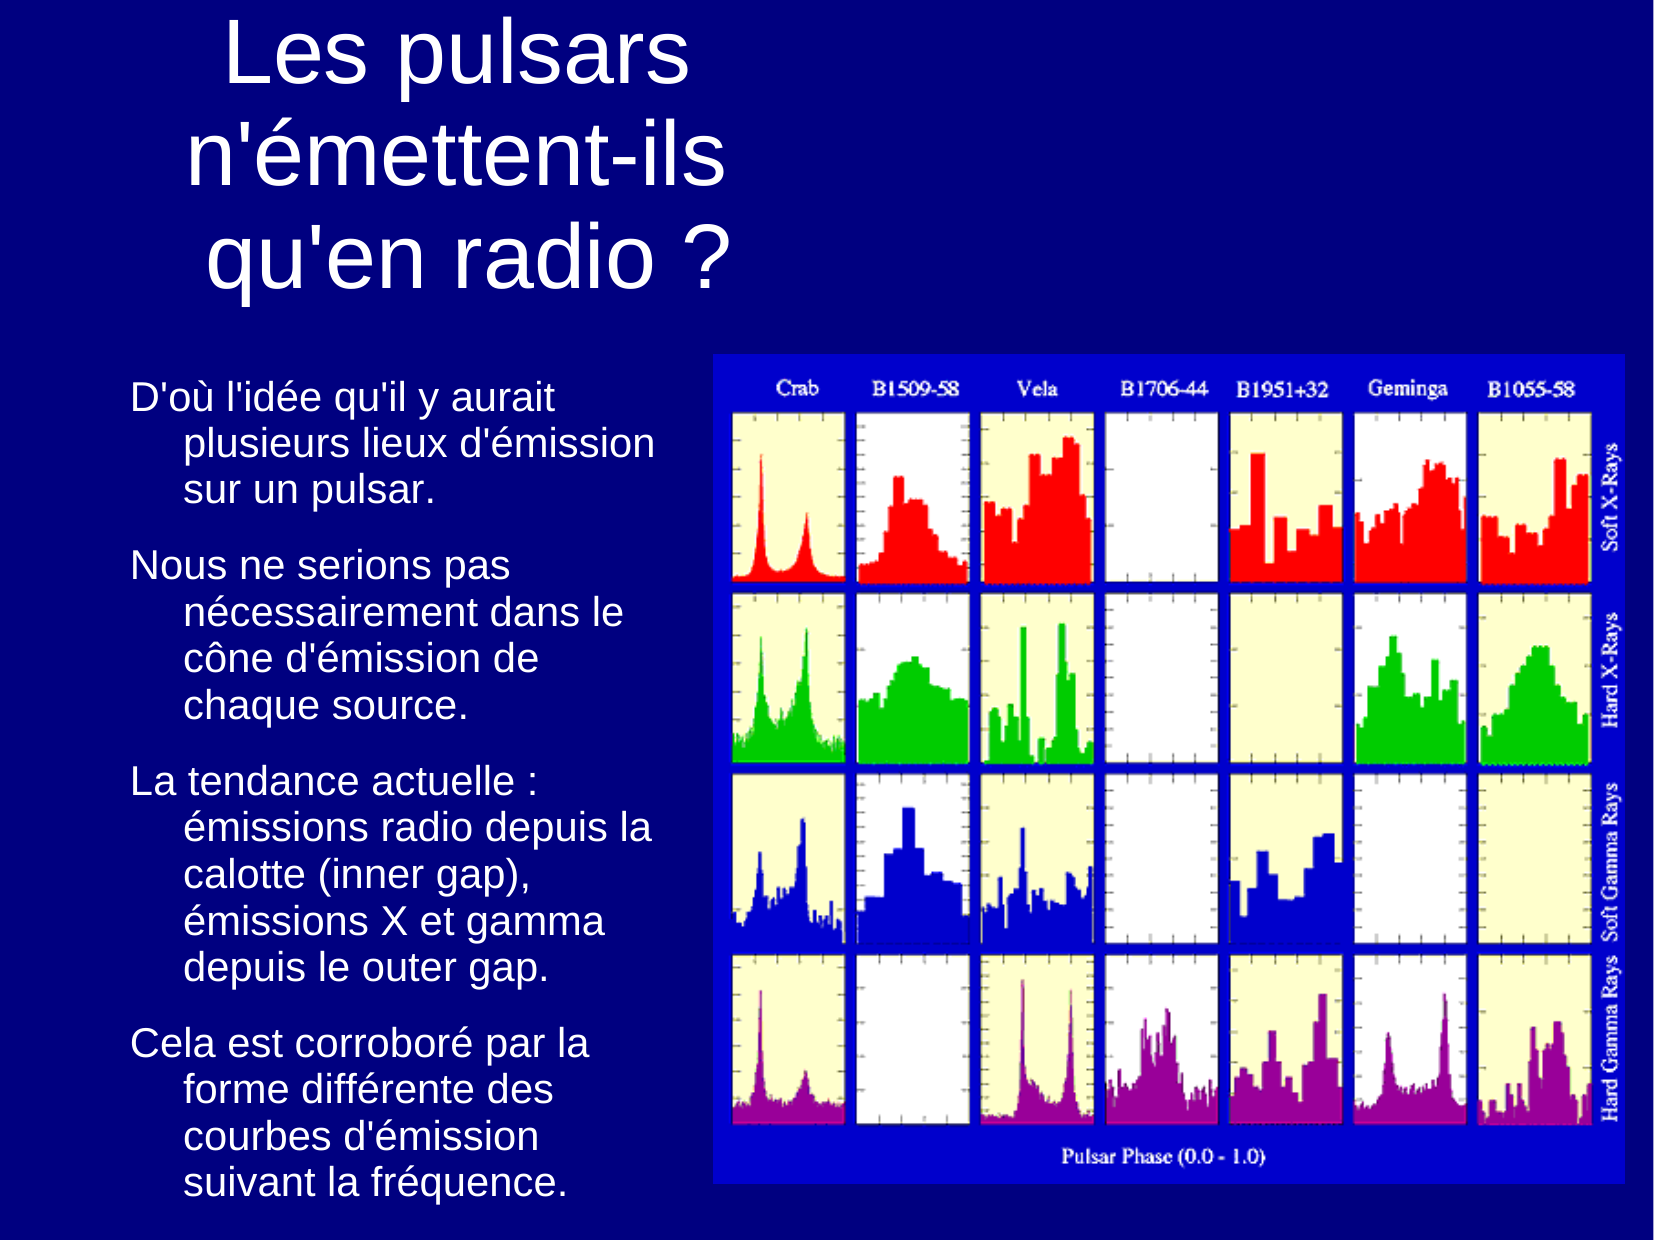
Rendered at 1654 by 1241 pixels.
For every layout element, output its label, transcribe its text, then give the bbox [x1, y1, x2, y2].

picture [713, 354, 1625, 1184]
list D'où l'idée qu'il y aurait plusieurs lieux d'émission sur un pulsar. Nous ne serions pas nécessairement dans le cône d'émission de chaque source. La tendance actuelle : émissions radio depuis la calotte (inner gap), émissions X et gamma depuis le outer gap. Cela est corroboré par la forme différente des courbes d'émission suivant la fréquence. [112, 297, 680, 1211]
title Les pulsars n'émettent-ils qu'en radio ? [82, 0, 857, 308]
